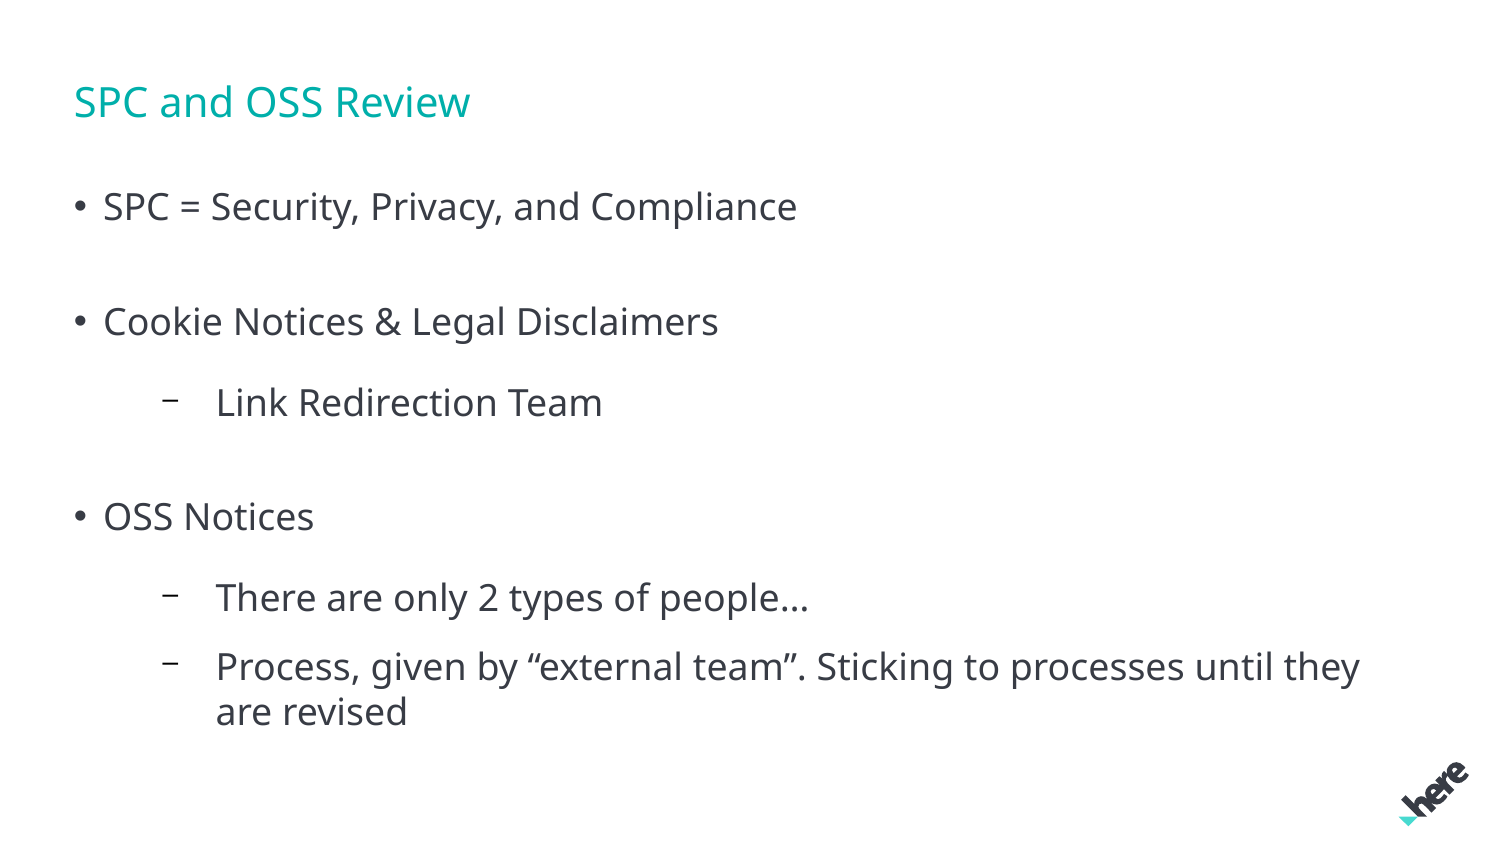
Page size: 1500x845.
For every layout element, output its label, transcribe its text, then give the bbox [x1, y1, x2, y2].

list SPC = Security, Privacy, and Compliance Cookie Notices & Legal Disclaimers Link Redirection Team OSS Notices There are only 2 types of people… Process, given by “external team”. Sticking to processes until they are revised [68, 180, 1388, 758]
title SPC and OSS Review [68, 34, 1388, 130]
